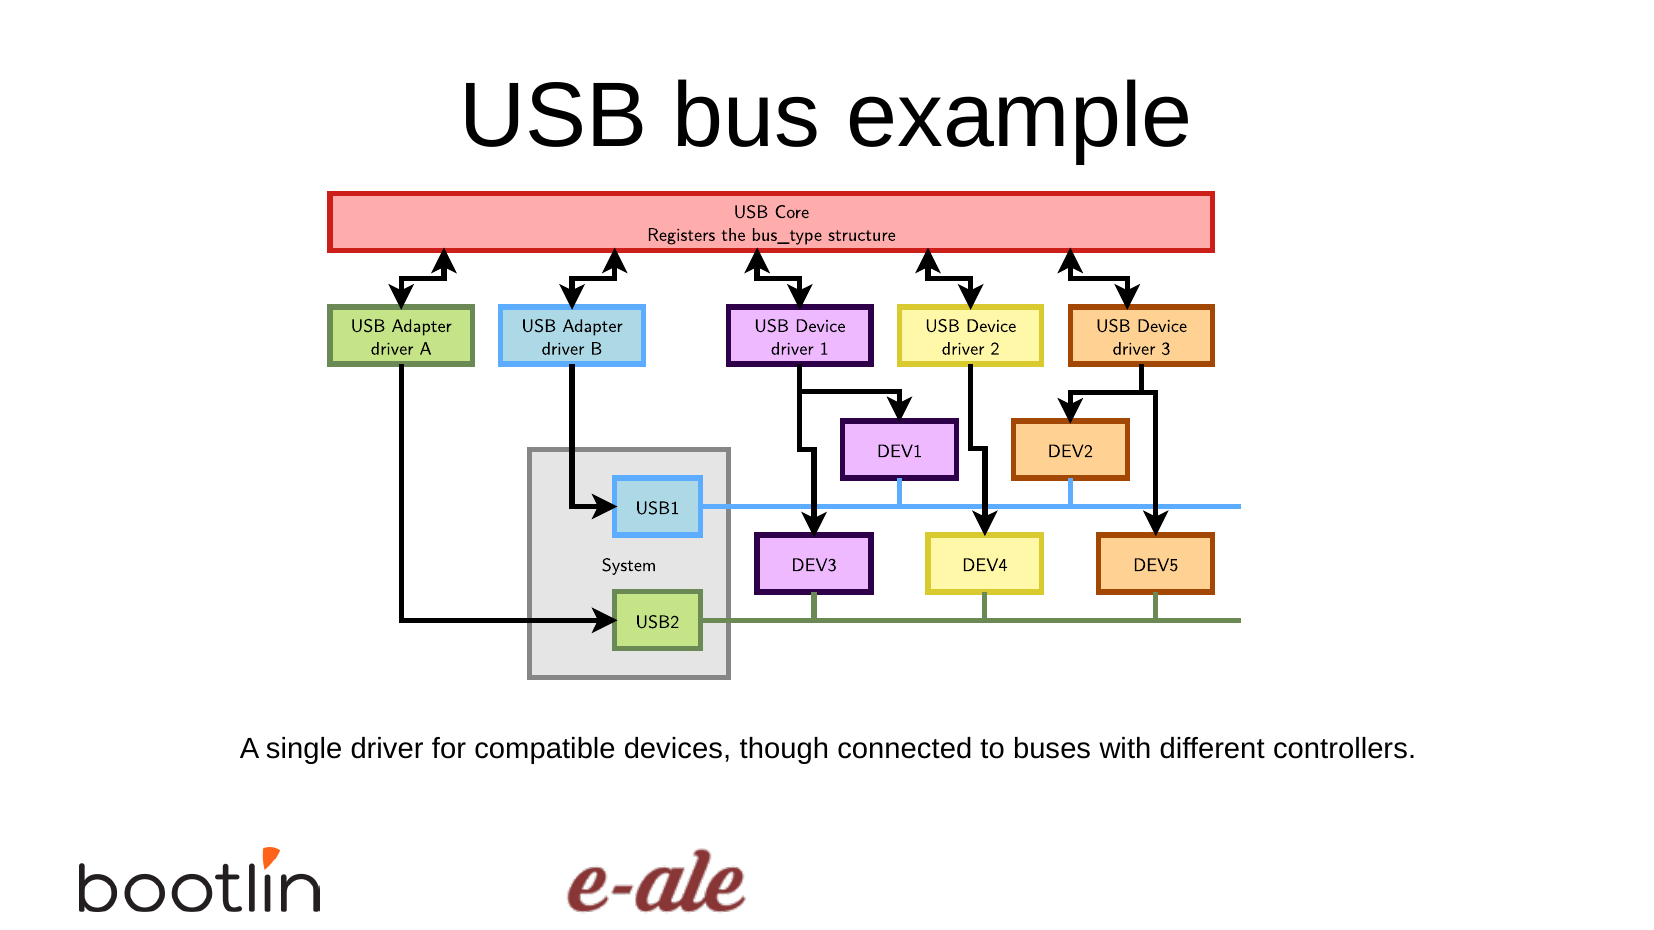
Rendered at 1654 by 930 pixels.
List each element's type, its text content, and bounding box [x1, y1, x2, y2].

text_box [564, 289, 580, 304]
title USB bus example [82, 37, 1571, 193]
text_box [920, 253, 936, 268]
text_box [928, 535, 1042, 592]
text_box [1013, 421, 1127, 478]
text_box [607, 253, 622, 268]
text_box [963, 289, 978, 304]
text_box [436, 253, 452, 268]
text_box [1120, 289, 1135, 304]
text_box [806, 517, 822, 532]
text_box [899, 307, 1042, 364]
text_box [842, 421, 956, 478]
text_box [792, 289, 807, 304]
text_box [330, 307, 472, 364]
text_box [1063, 253, 1078, 268]
picture [565, 847, 749, 915]
picture [79, 847, 320, 912]
text_box [1099, 535, 1213, 592]
text_box [729, 307, 871, 364]
text_box [757, 535, 871, 592]
text_box [892, 402, 907, 417]
text_box [1148, 516, 1163, 531]
text_box A single driver for compatible devices, though connected to buses with different controllers. [225, 724, 1434, 773]
text_box [1063, 403, 1078, 418]
text_box [750, 253, 765, 268]
text_box [977, 516, 993, 531]
text_box [330, 193, 1213, 250]
text_box [394, 289, 409, 304]
text_box [501, 307, 643, 364]
text_box [1070, 307, 1213, 364]
text_box [529, 449, 729, 677]
